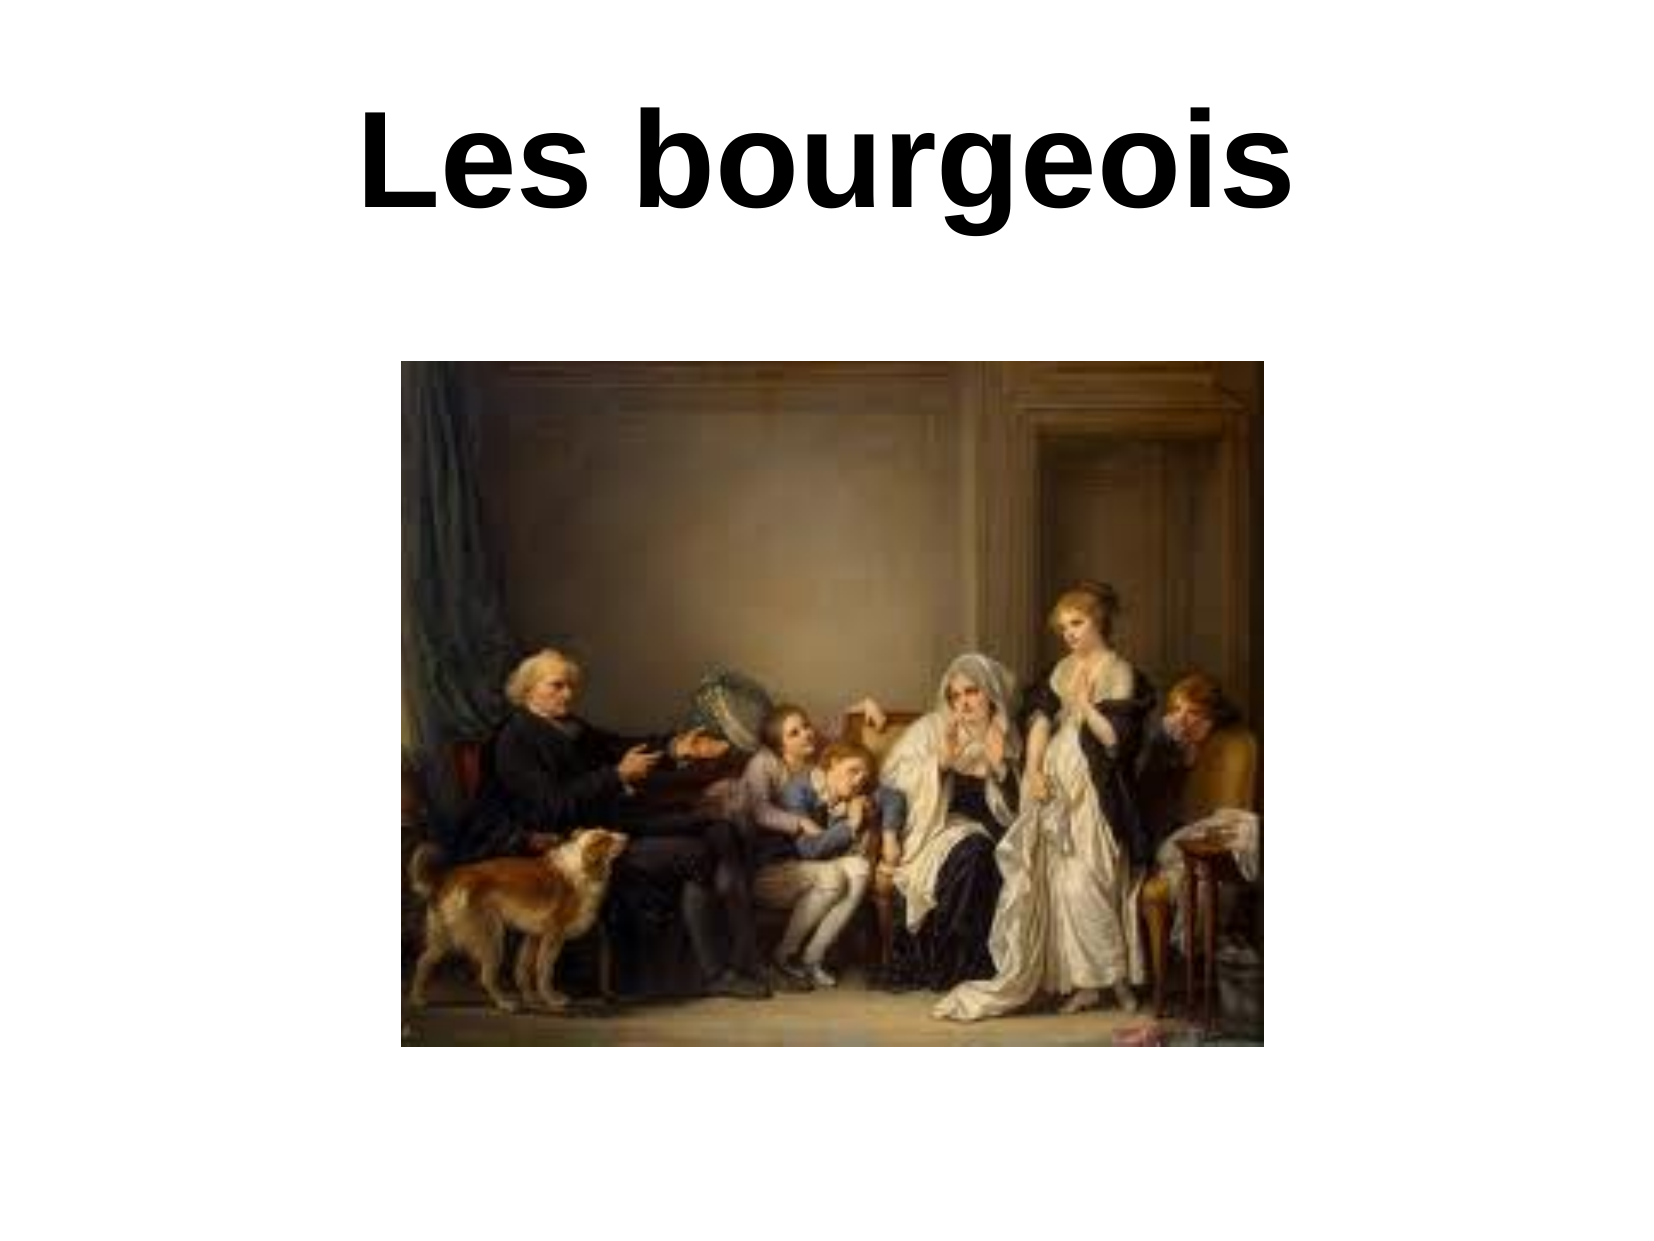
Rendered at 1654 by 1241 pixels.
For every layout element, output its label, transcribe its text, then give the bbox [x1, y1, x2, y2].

title Les bourgeois [82, 49, 1571, 257]
picture [401, 361, 1264, 1047]
